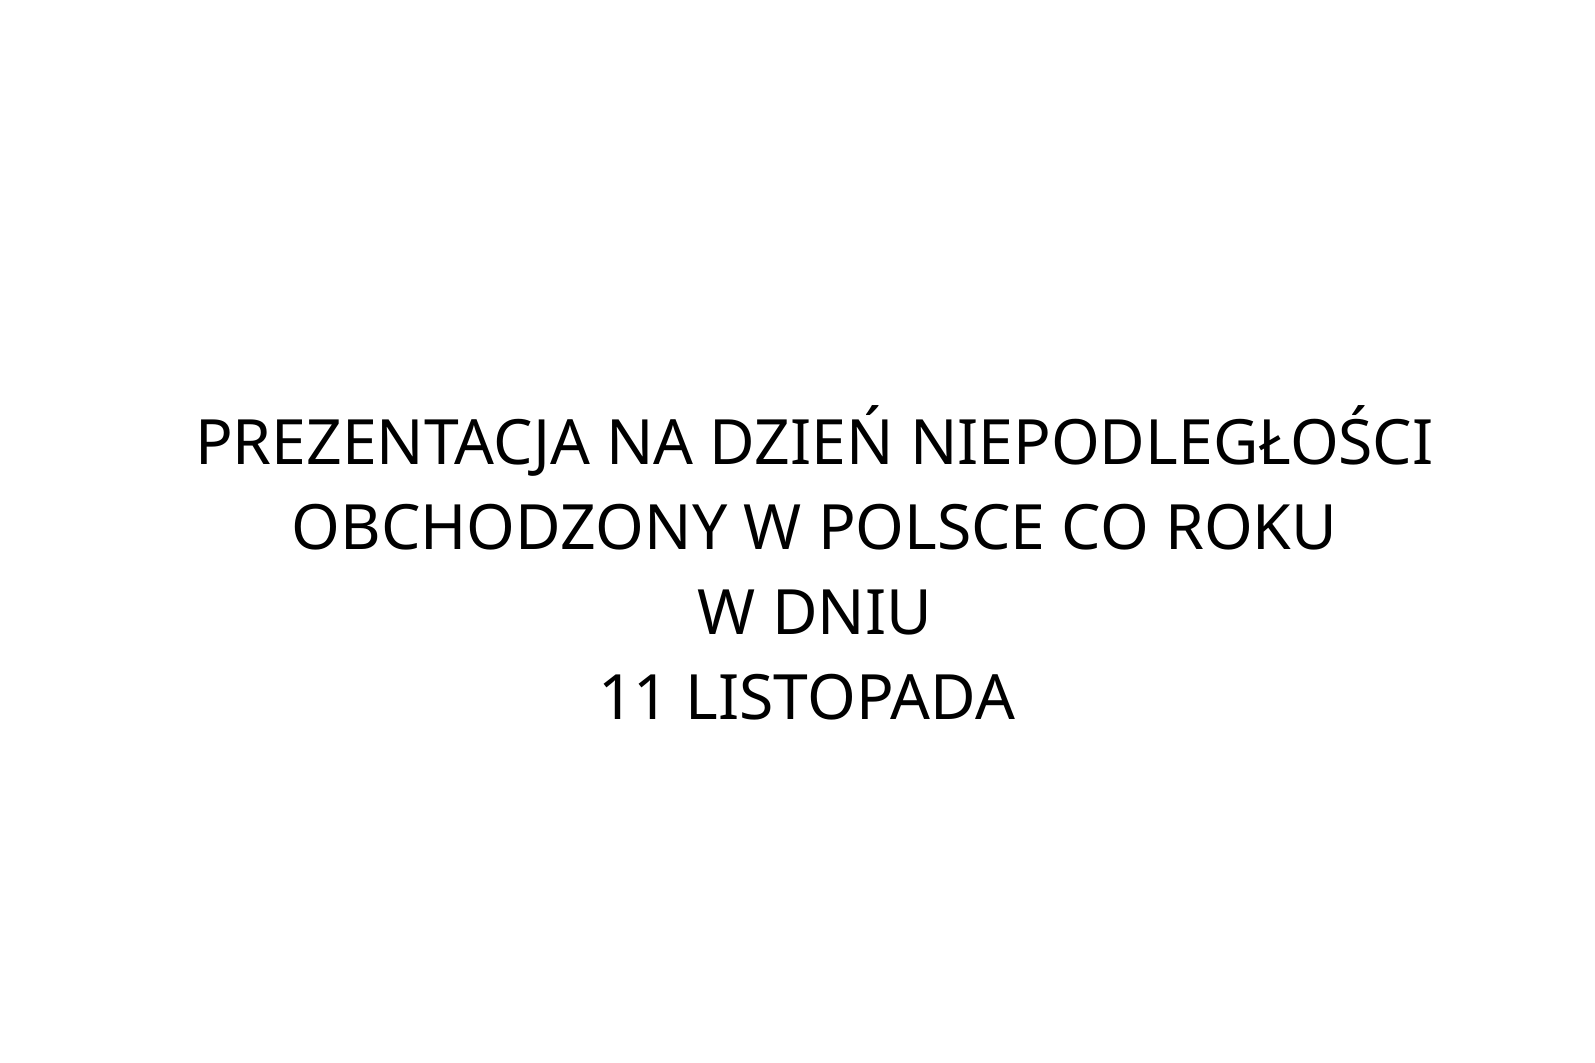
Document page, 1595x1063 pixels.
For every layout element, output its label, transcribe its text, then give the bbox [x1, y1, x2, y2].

subtitle PREZENTACJA NA DZIEŃ NIEPODLEGŁOŚCI OBCHODZONY W POLSCE CO ROKU W DNIU 11 LISTOPADA [0, 47, 1595, 1063]
